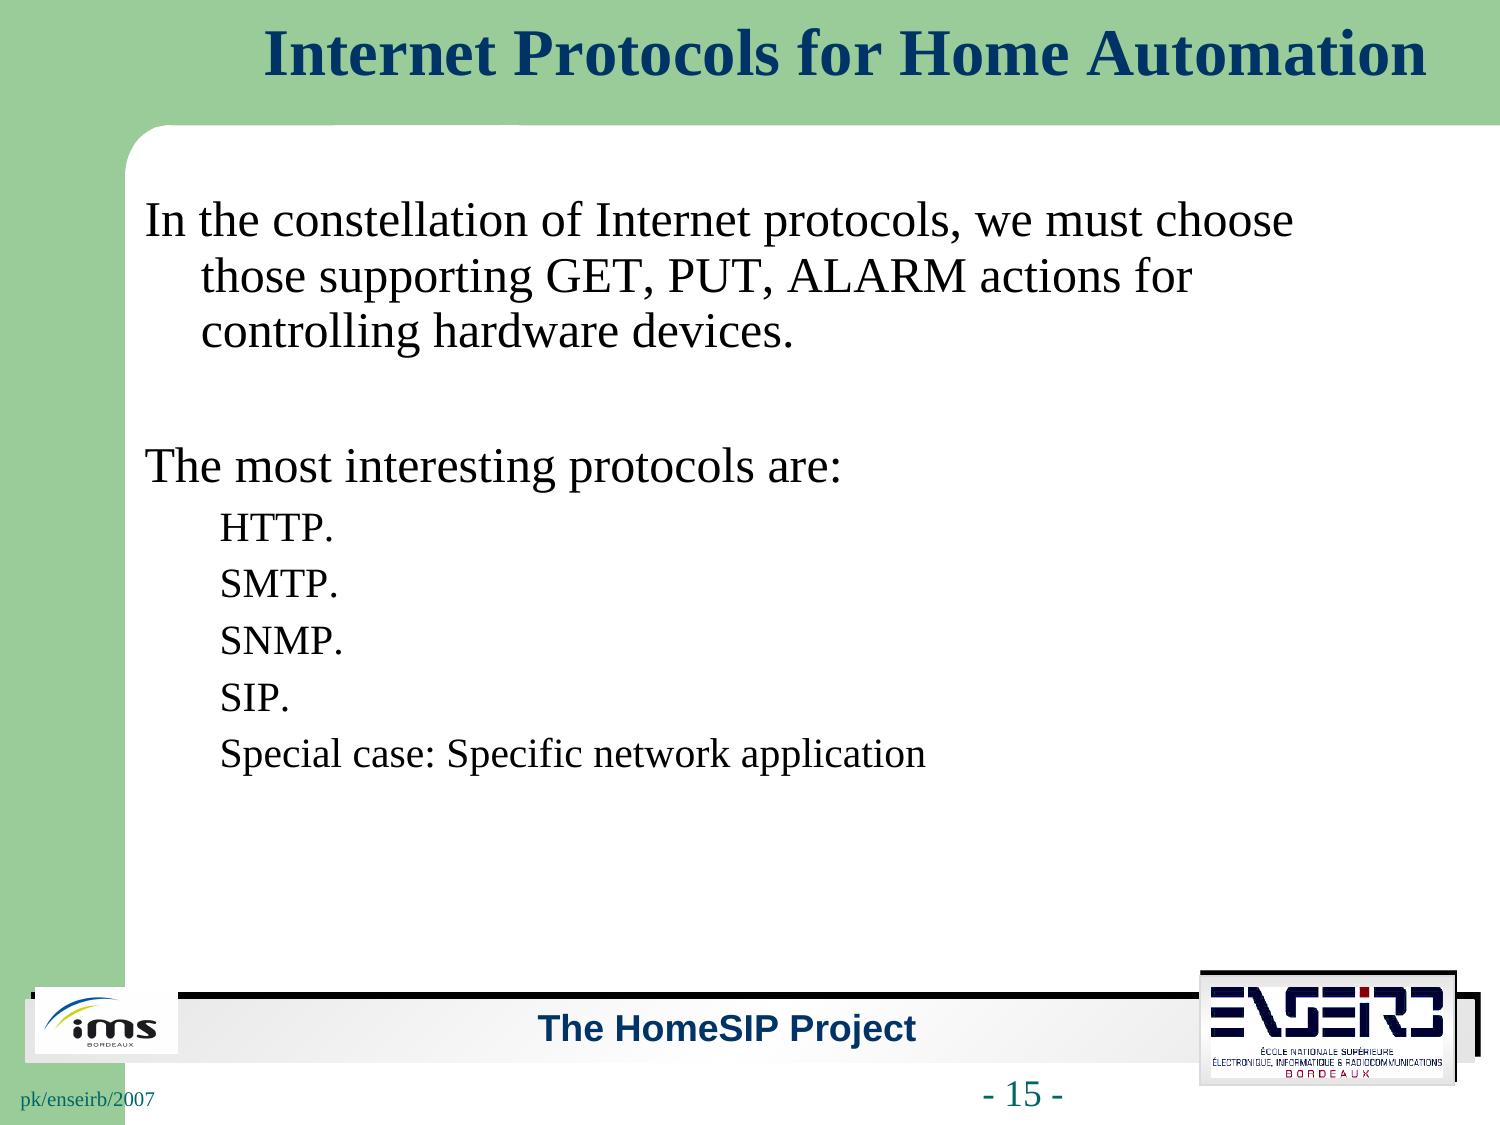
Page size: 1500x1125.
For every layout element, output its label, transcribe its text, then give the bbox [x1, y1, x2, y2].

picture [1211, 987, 1443, 1078]
picture [35, 987, 178, 1054]
text_box Internet Protocols for Home Automation [246, 8, 1447, 99]
text_box In the constellation of Internet protocols, we must choose those supporting GET, PUT, ALARM actions for controlling hardware devices. The most interesting protocols are: HTTP. SMTP. SNMP. SIP. Special case: Specific network application [129, 184, 1392, 796]
